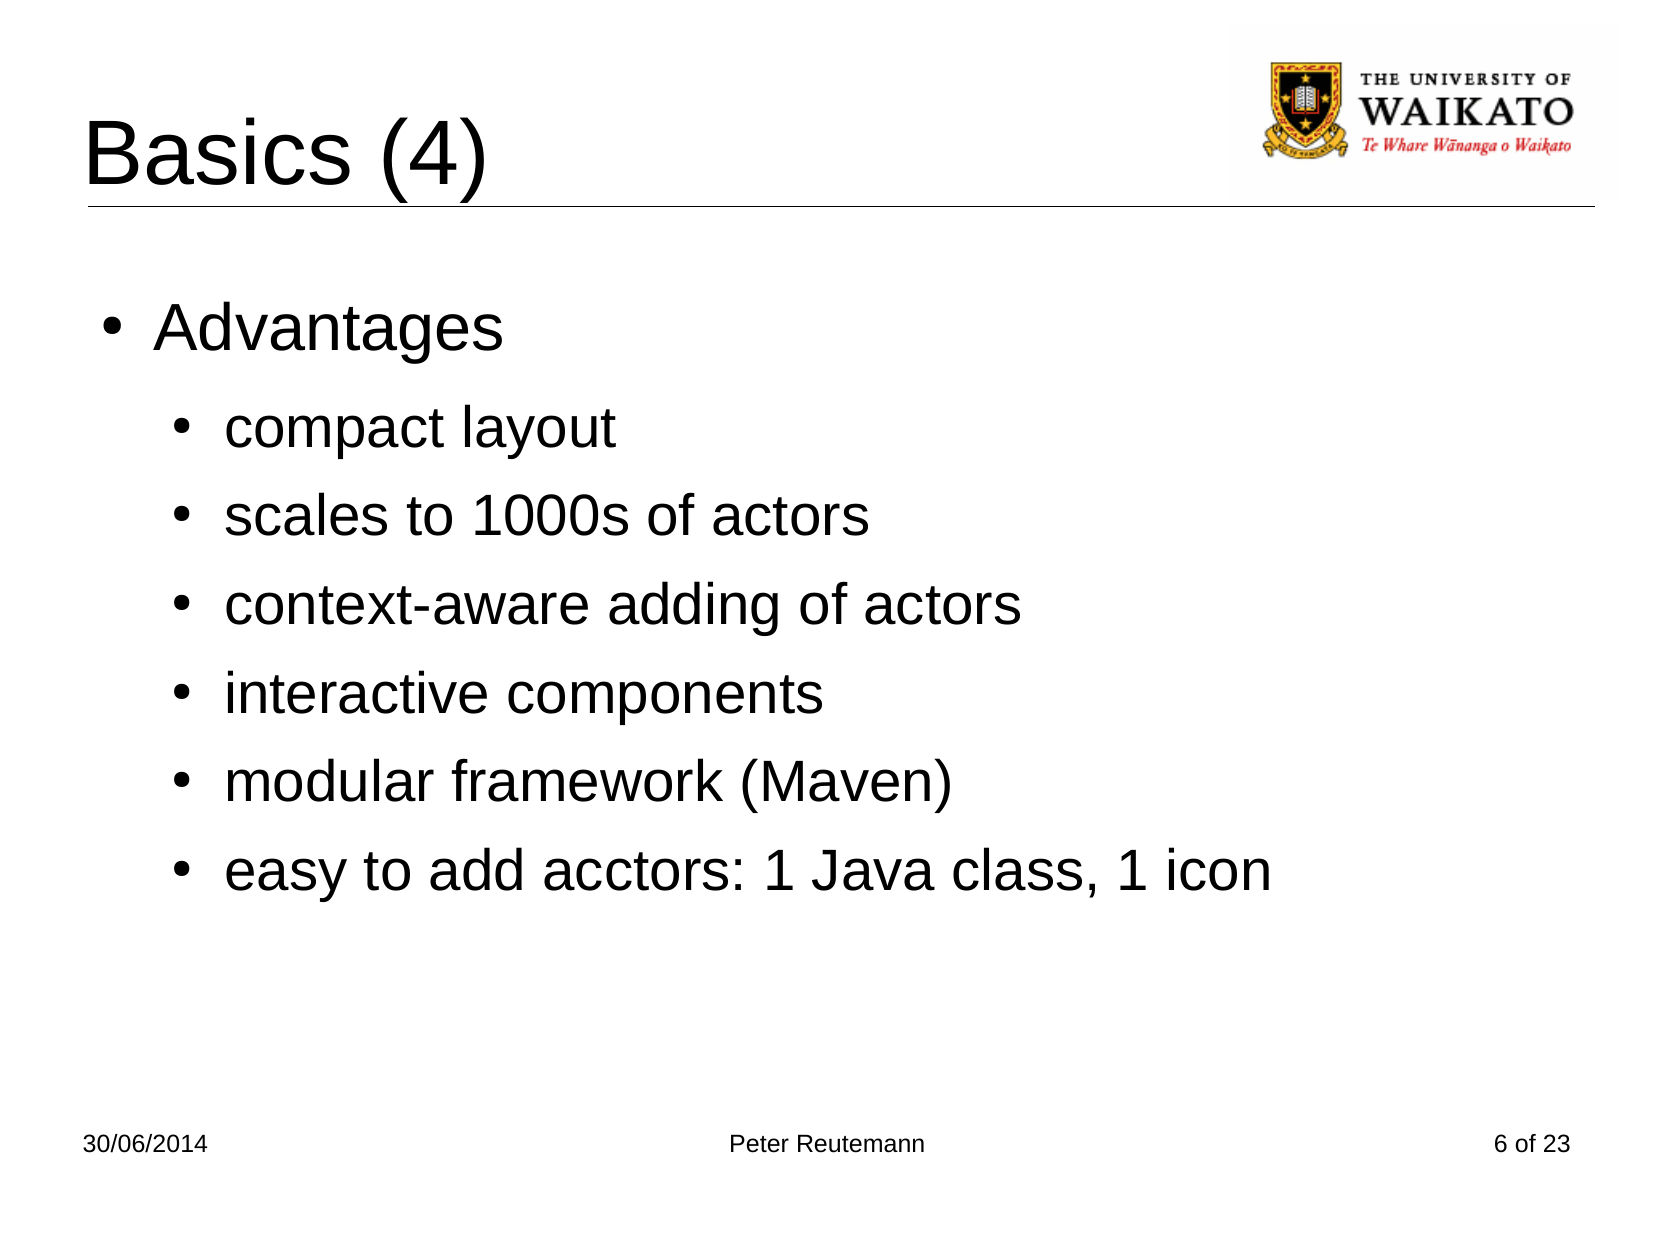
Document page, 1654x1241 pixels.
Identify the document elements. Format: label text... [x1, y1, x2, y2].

picture [1228, 24, 1619, 201]
title Basics (4) [82, 49, 1571, 257]
list Advantages compact layout scales to 1000s of actors context-aware adding of actors interactive components modular framework (Maven) easy to add acctors: 1 Java class, 1 icon [82, 290, 1571, 1010]
